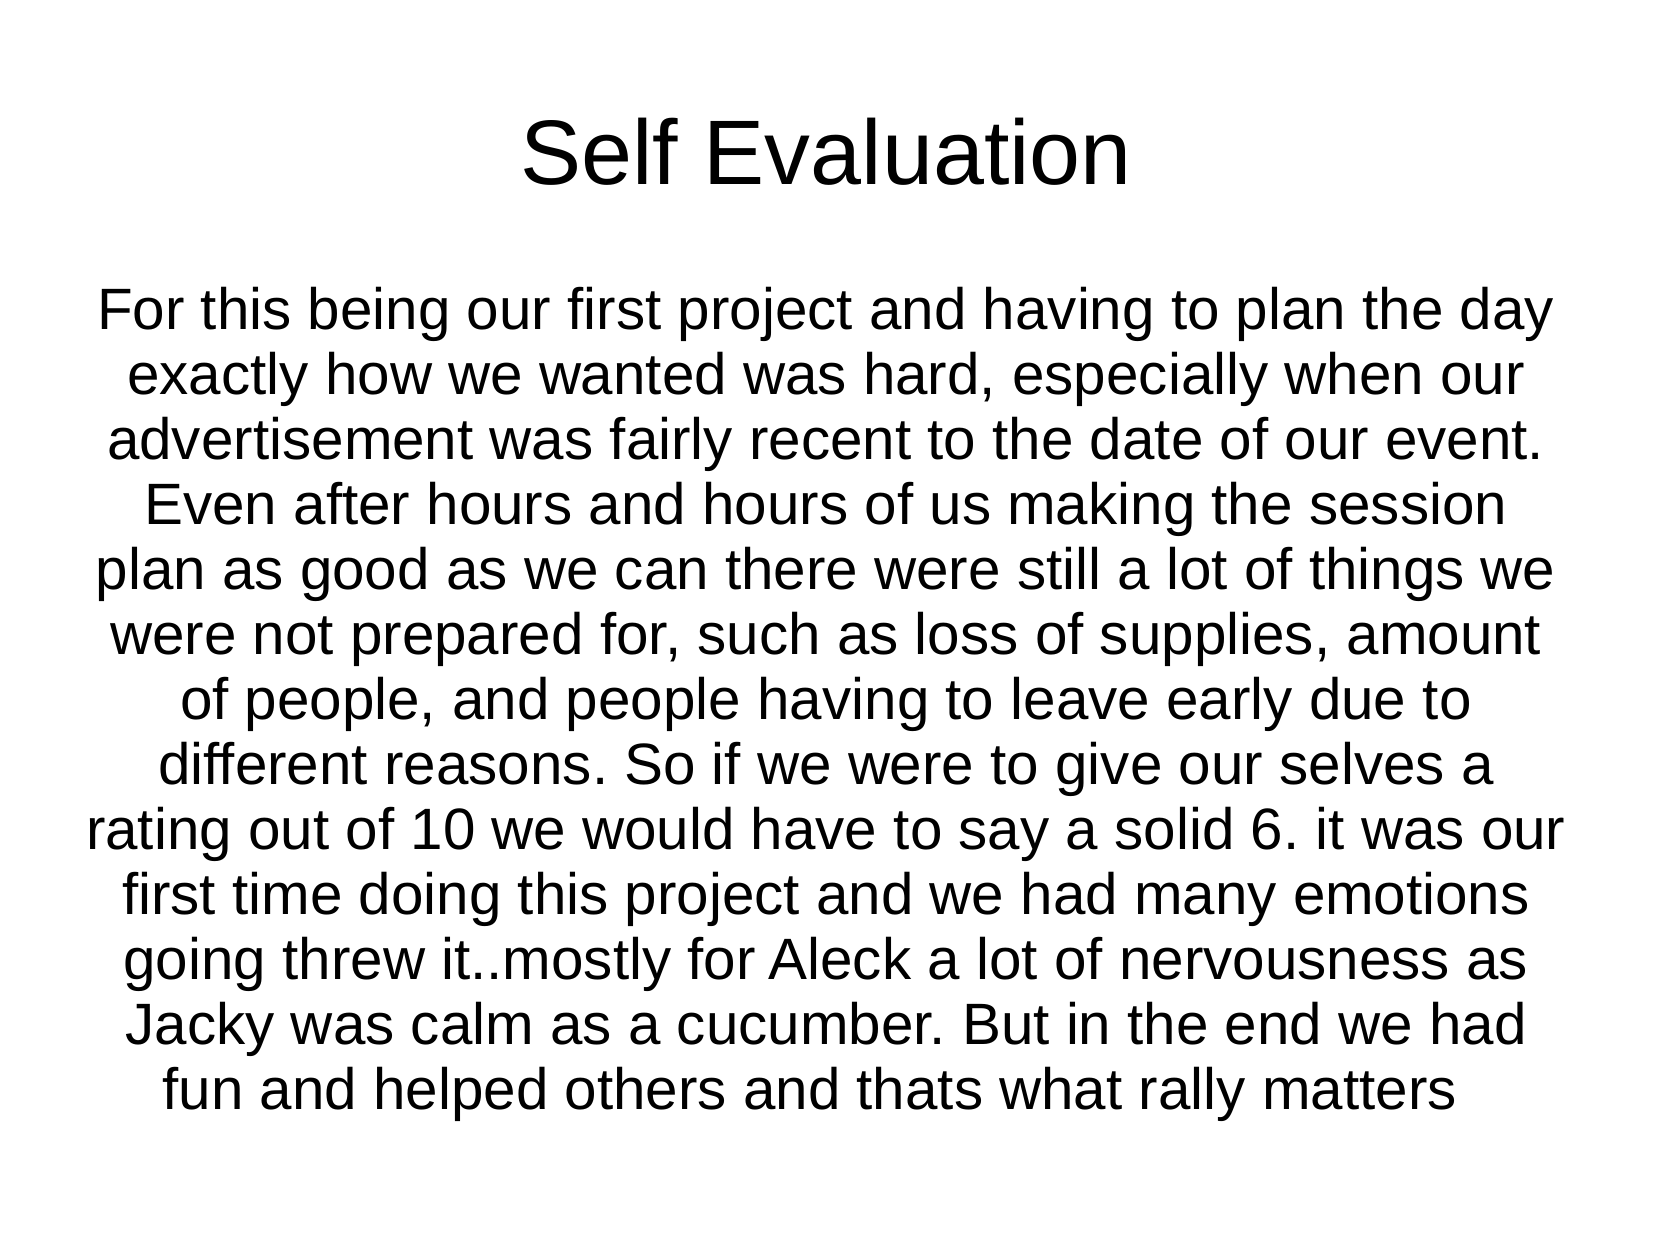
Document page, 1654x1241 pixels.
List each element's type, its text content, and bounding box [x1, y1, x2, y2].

subtitle For this being our first project and having to plan the day exactly how we wanted was hard, especially when our advertisement was fairly recent to the date of our event. Even after hours and hours of us making the session plan as good as we can there were still a lot of things we were not prepared for, such as loss of supplies, amount of people, and people having to leave early due to different reasons. So if we were to give our selves a rating out of 10 we would have to say a solid 6. it was our first time doing this project and we had many emotions going threw it..mostly for Aleck a lot of nervousness as Jacky was calm as a cucumber. But in the end we had fun and helped others and thats what rally matters [82, 278, 1571, 1121]
title Self Evaluation [82, 56, 1571, 250]
